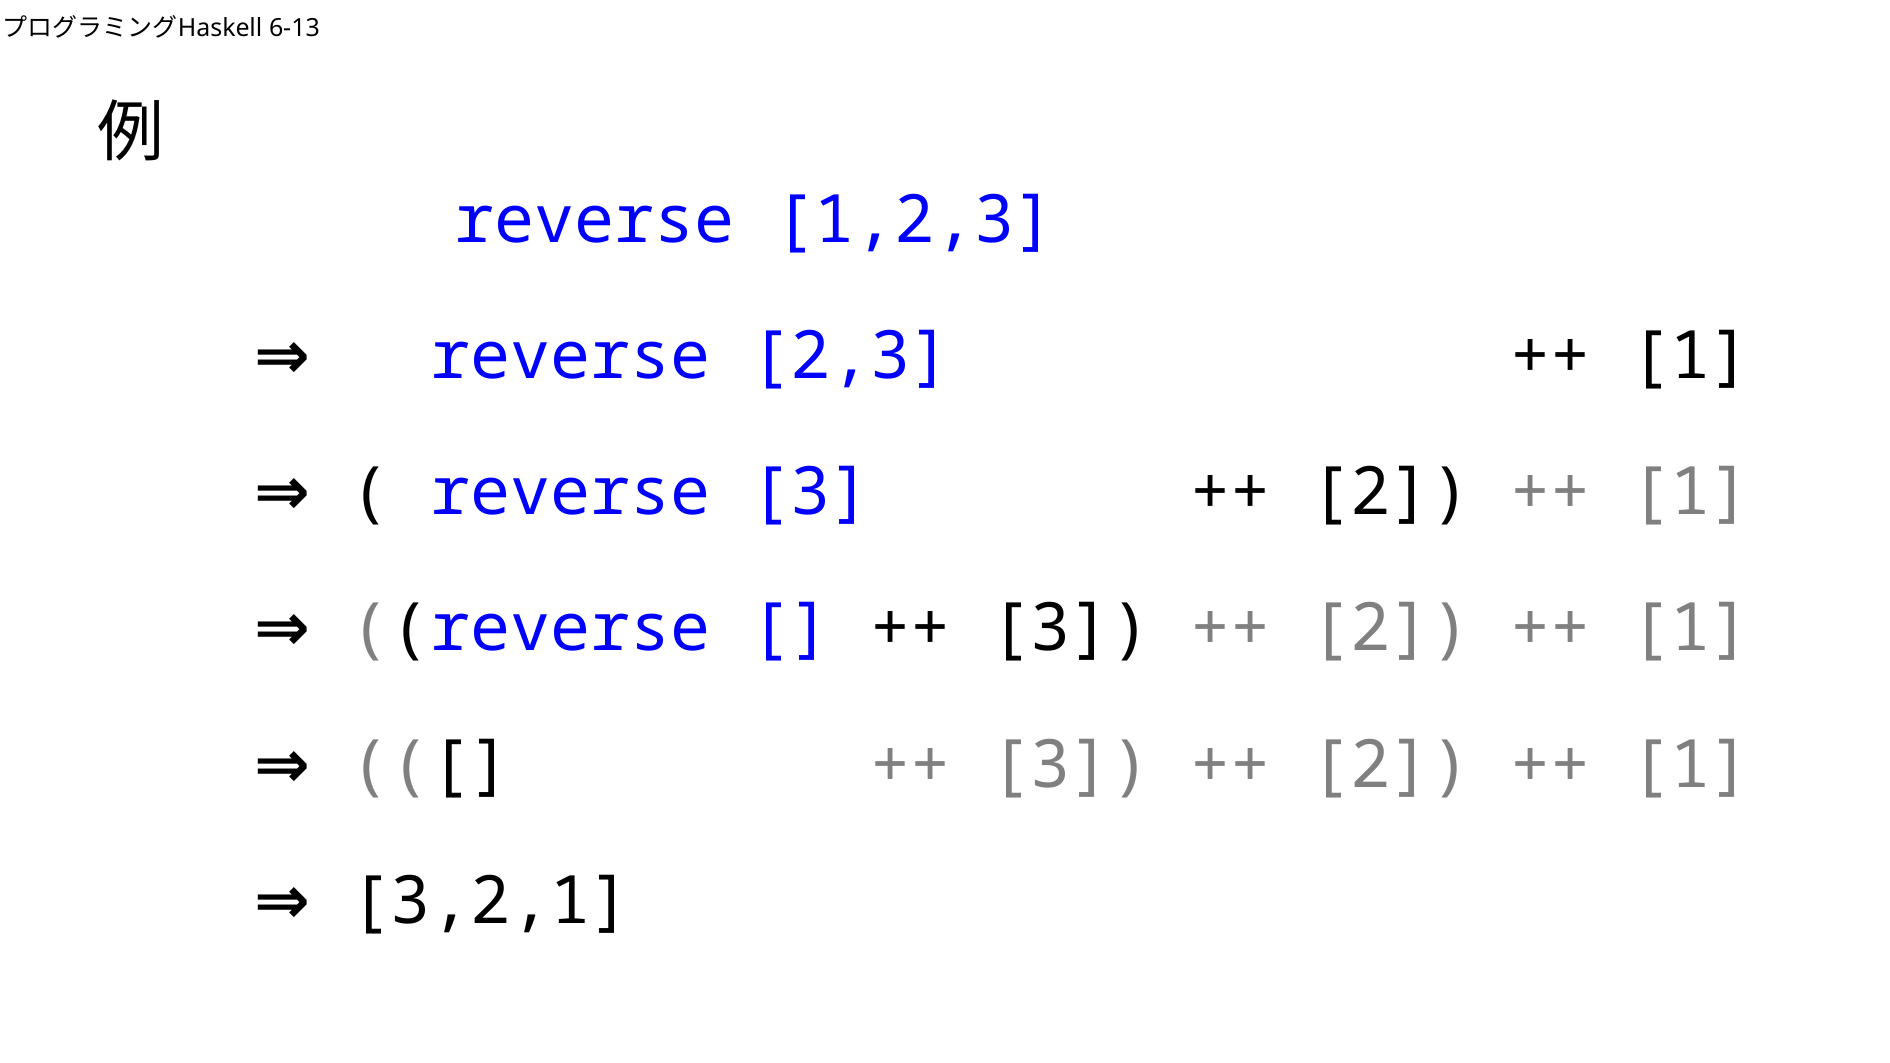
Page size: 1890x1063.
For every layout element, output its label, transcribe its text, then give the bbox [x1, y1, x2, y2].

text_box reverse [1,2,3] ⇒ reverse [2,3] ++ [1] ⇒ ( reverse [3] ++ [2]) ++ [1] ⇒ ((reverse [] ++ [3]) ++ [2]) ++ [1] ⇒ (([] ++ [3]) ++ [2]) ++ [1] ⇒ [3,2,1] [239, 163, 1803, 1007]
list 例 [94, 74, 1742, 148]
